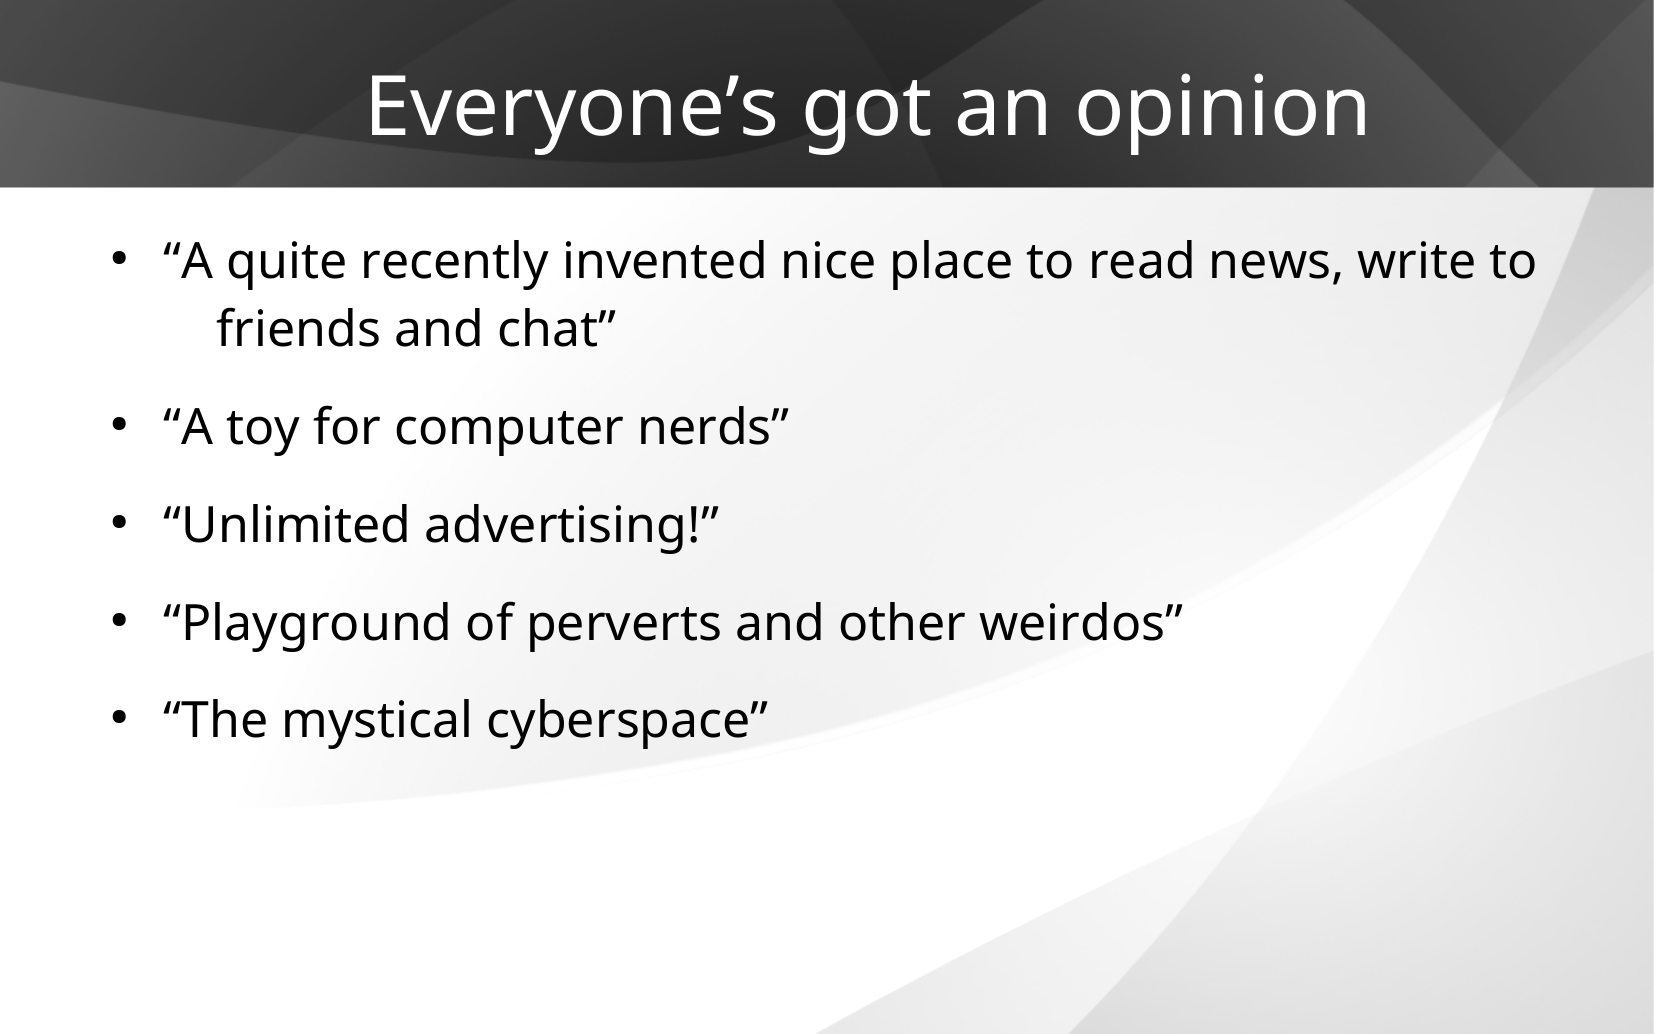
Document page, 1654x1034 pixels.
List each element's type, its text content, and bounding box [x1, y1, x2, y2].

picture [0, 0, 1654, 1034]
list “A quite recently invented nice place to read news, write to friends and chat” “A toy for computer nerds” “Unlimited advertising!” “Playground of perverts and other weirdos” “The mystical cyberspace” [75, 225, 1613, 1013]
title Everyone’s got an opinion [124, 0, 1613, 208]
